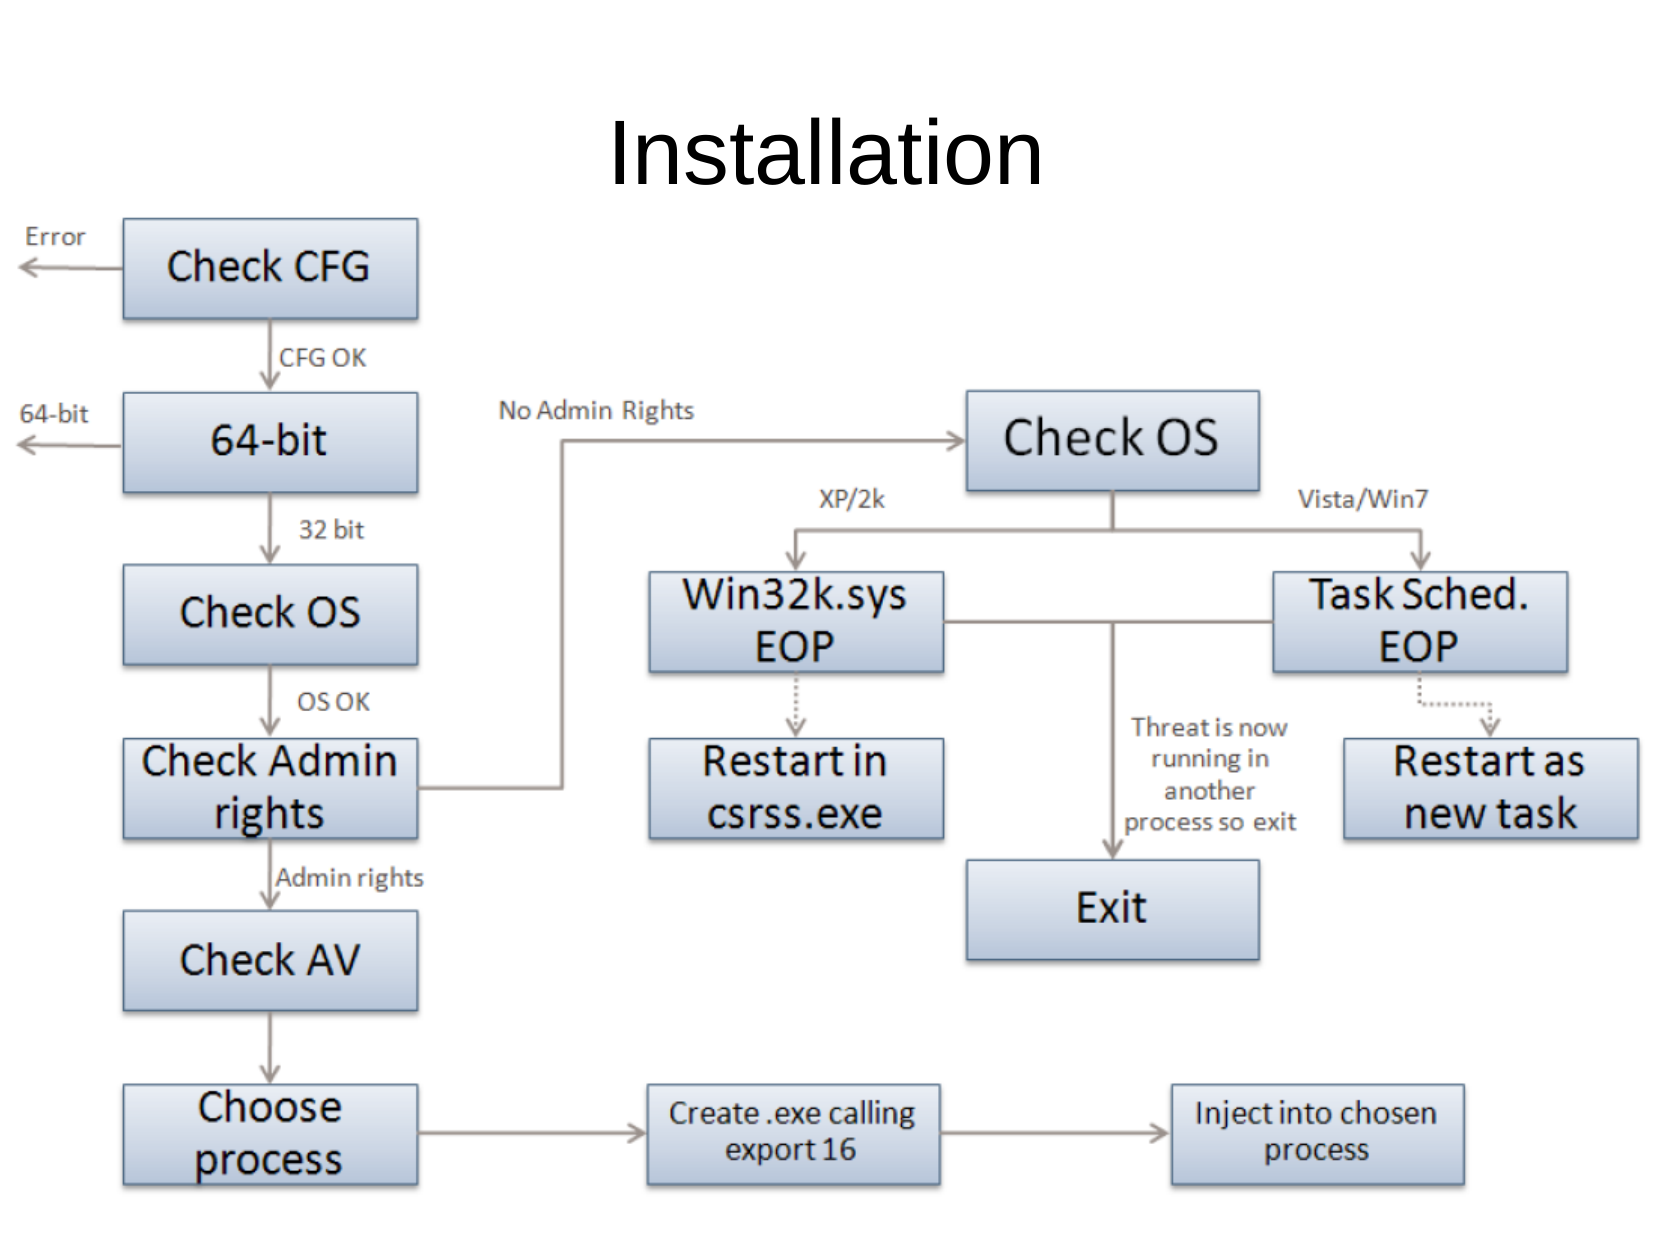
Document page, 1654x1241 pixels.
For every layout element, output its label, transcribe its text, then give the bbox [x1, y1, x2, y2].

picture [0, 194, 1652, 1201]
title Installation [82, 49, 1571, 194]
